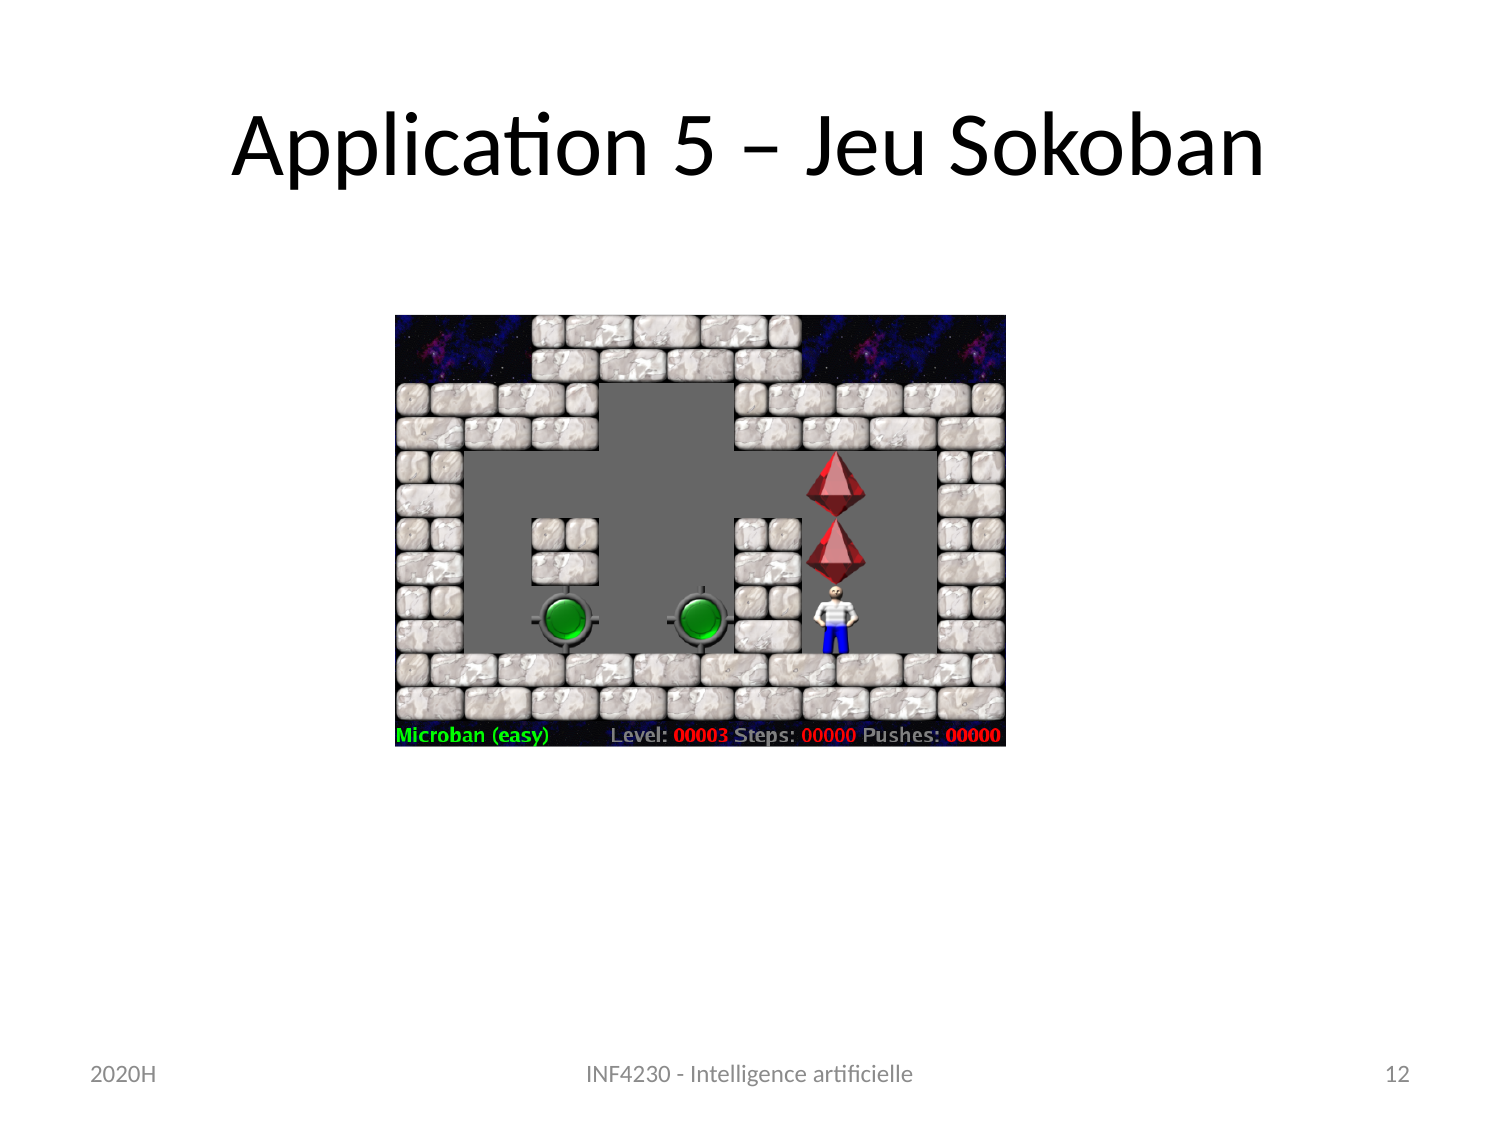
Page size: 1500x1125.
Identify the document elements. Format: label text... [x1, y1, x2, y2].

slide_number <numéro> [1074, 1042, 1425, 1103]
slide_number 2020H [75, 1042, 425, 1103]
footer INF4230 - Intelligence artificielle [512, 1042, 988, 1103]
title Application 5 – Jeu Sokoban [75, 45, 1425, 233]
picture [395, 314, 1006, 747]
